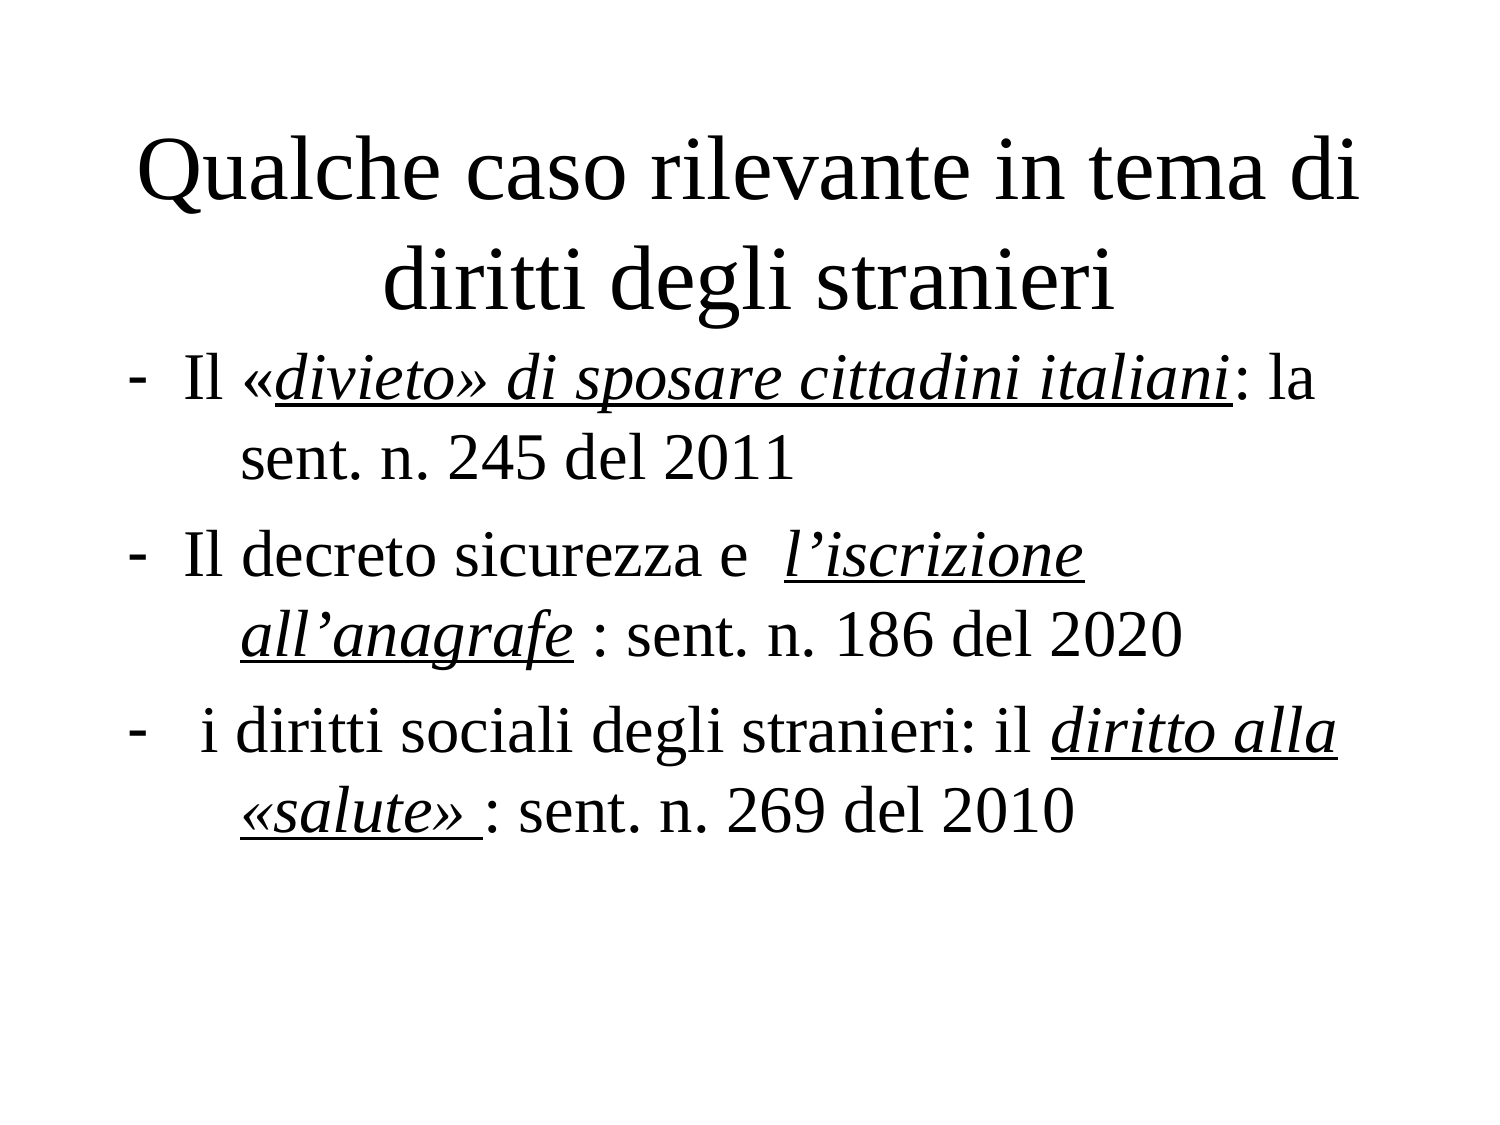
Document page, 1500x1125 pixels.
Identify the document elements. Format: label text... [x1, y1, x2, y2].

title Qualche caso rilevante in tema di diritti degli stranieri [112, 99, 1388, 288]
list Il «divieto» di sposare cittadini italiani: la sent. n. 245 del 2011 Il decreto sicurezza e l’iscrizione all’anagrafe : sent. n. 186 del 2020 i diritti sociali degli stranieri: il diritto alla «salute» : sent. n. 269 del 2010 [112, 324, 1388, 1000]
